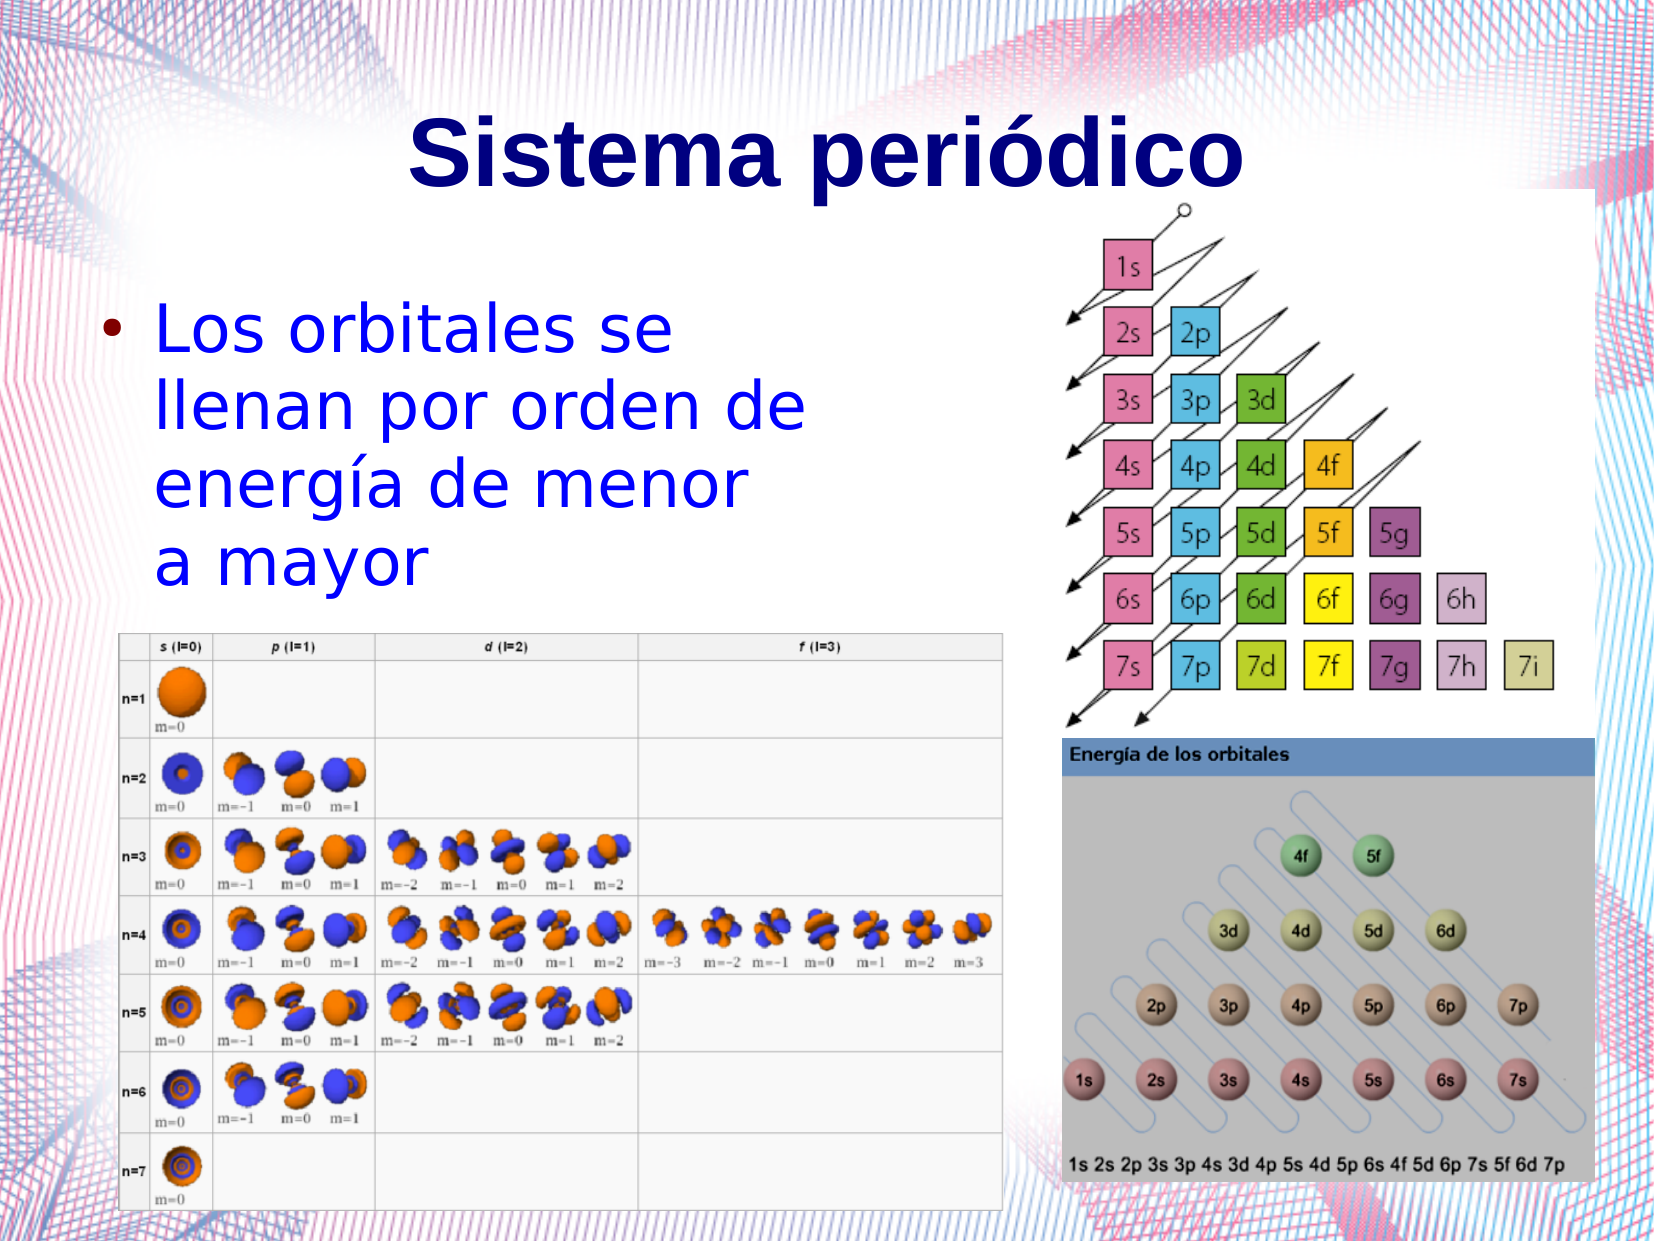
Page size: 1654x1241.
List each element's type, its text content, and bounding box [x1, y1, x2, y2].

title Sistema periódico [82, 49, 1571, 257]
picture [0, 0, 1654, 1241]
list Los orbitales se llenan por orden de energía de menor a mayor [82, 290, 809, 1109]
